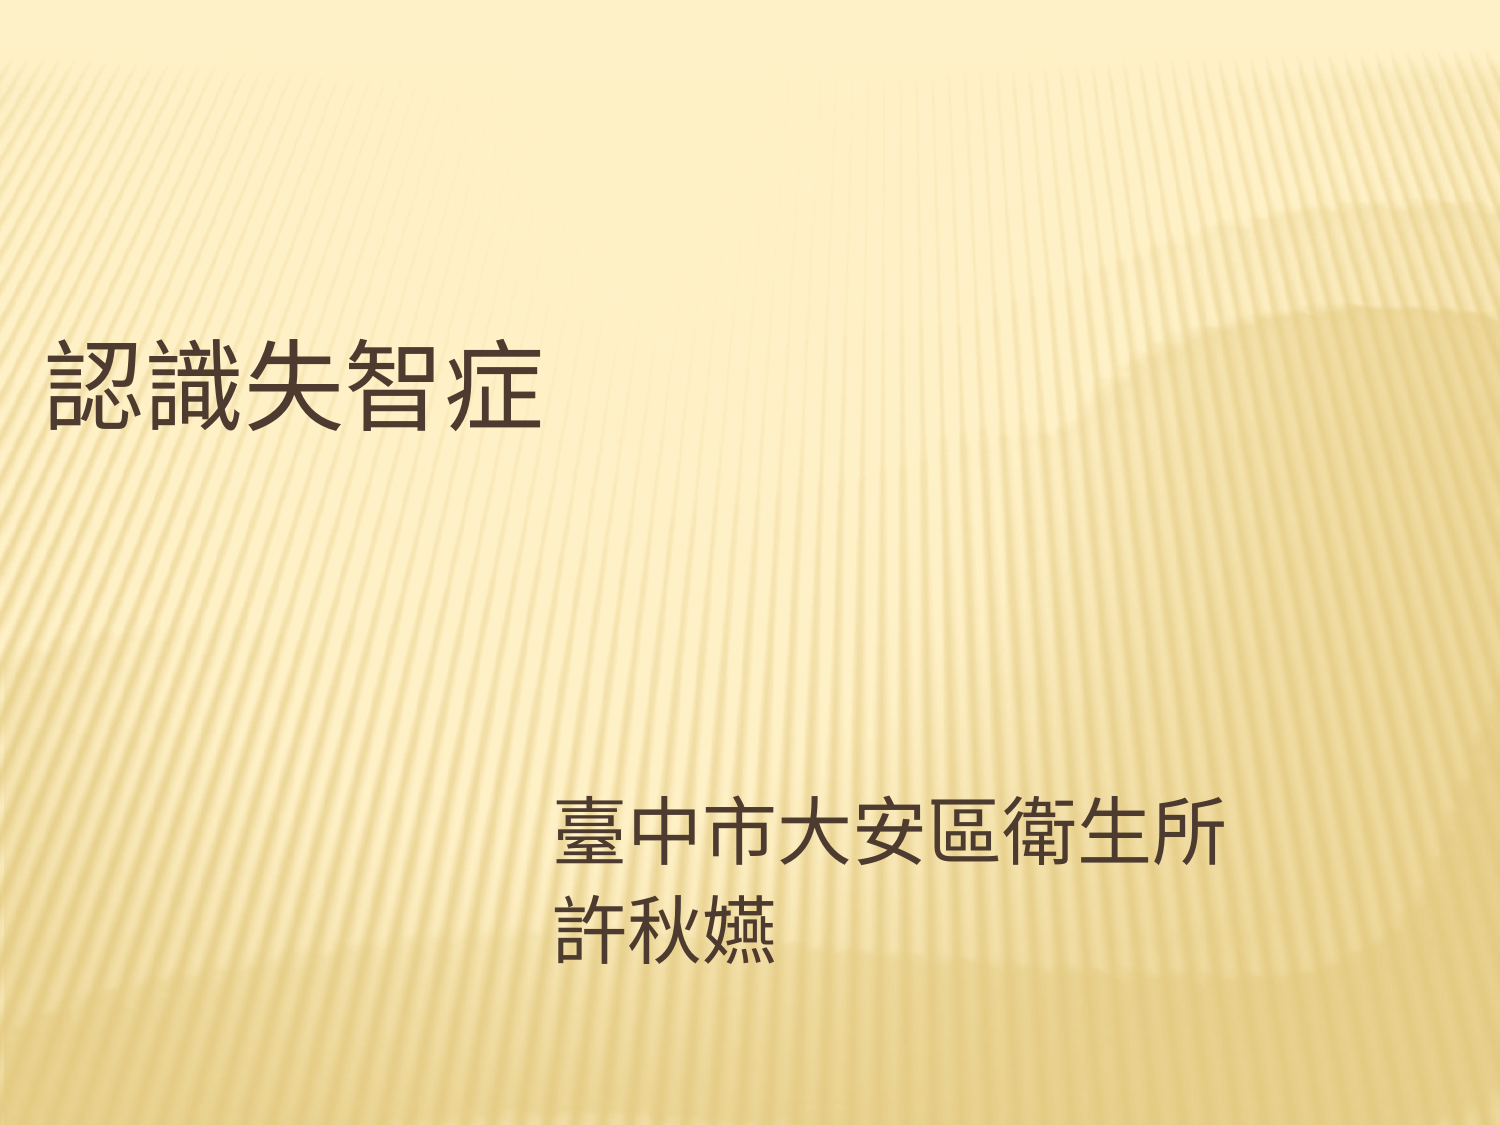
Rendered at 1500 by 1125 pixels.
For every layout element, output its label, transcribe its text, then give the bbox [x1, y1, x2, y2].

title 認識失智症 [29, 314, 1455, 452]
list 臺中市大安區衛生所 許秋嬿 [50, 786, 1476, 998]
